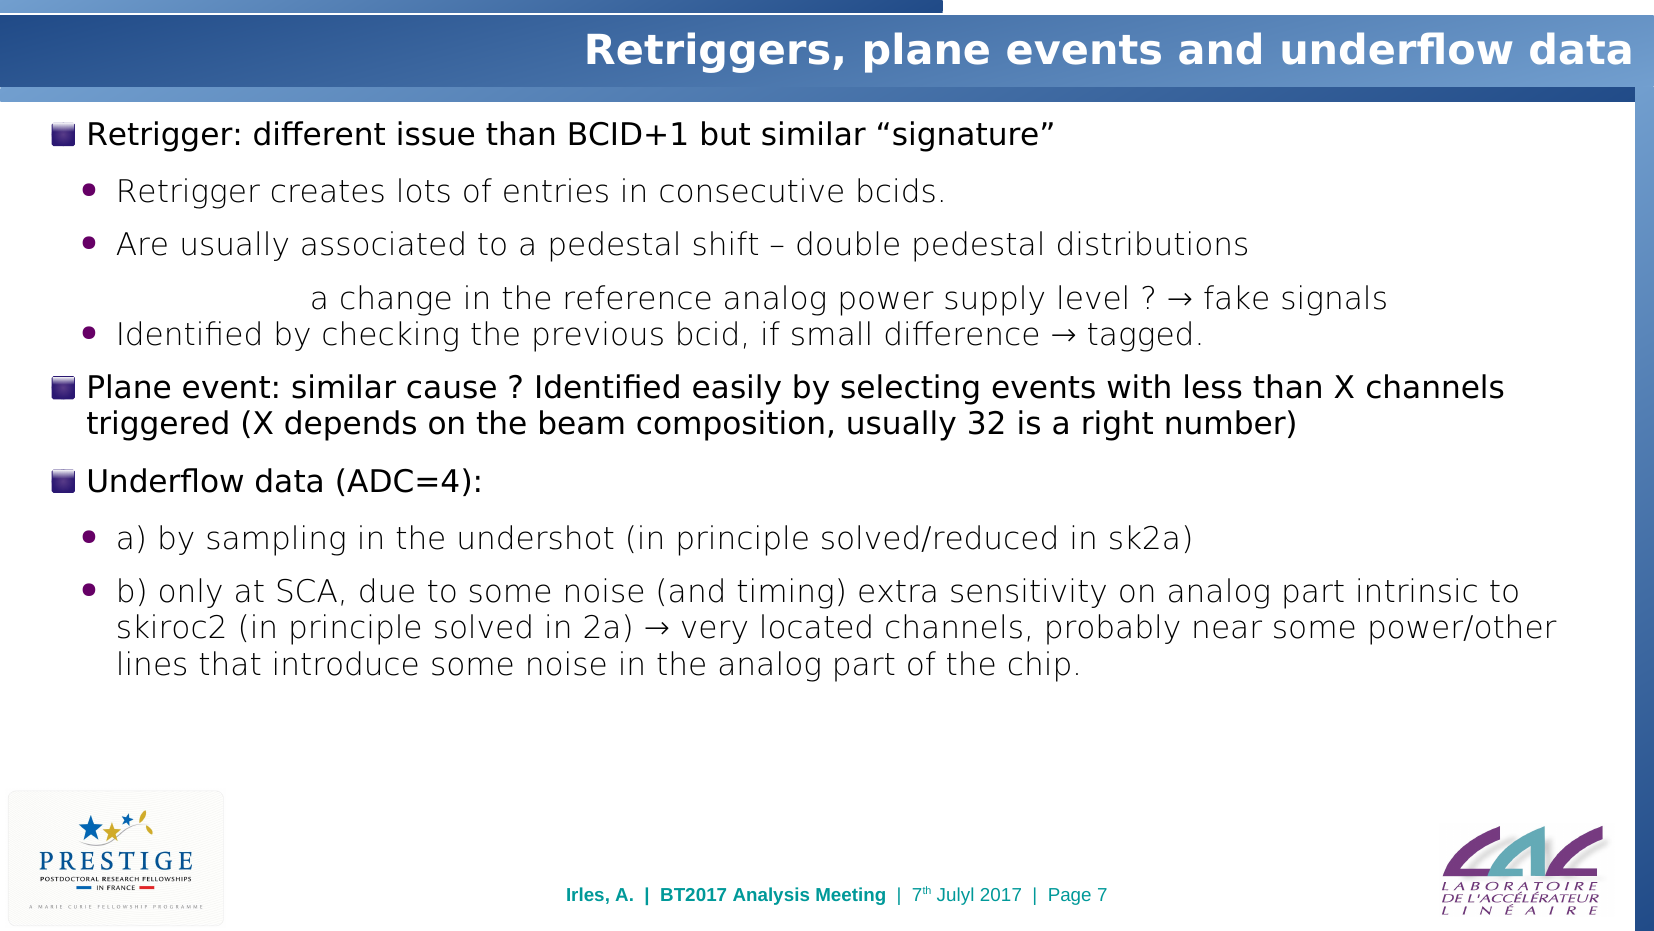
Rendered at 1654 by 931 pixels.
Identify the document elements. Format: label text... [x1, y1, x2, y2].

picture [1439, 823, 1615, 917]
title Retriggers, plane events and underflow data [30, 13, 1636, 86]
list Retrigger: different issue than BCID+1 but similar “signature” Retrigger creates lots of entries in consecutive bcids. Are usually associated to a pedestal shift – double pedestal distributions a change in the reference analog power supply level ? → fake signals Identified by checking the previous bcid, if small difference → tagged. Plane event: similar cause ? Identified easily by selecting events with less than X channels triggered (X depends on the beam composition, usually 32 is a right number) Underflow data (ADC=4): a) by sampling in the undershot (in principle solved/reduced in sk2a) b) only at SCA, due to some noise (and timing) extra sensitivity on analog part intrinsic to skiroc2 (in principle solved in 2a) → very located channels, probably near some power/other lines that introduce some noise in the analog part of the chip. [45, 116, 1586, 683]
picture [5, 788, 226, 928]
